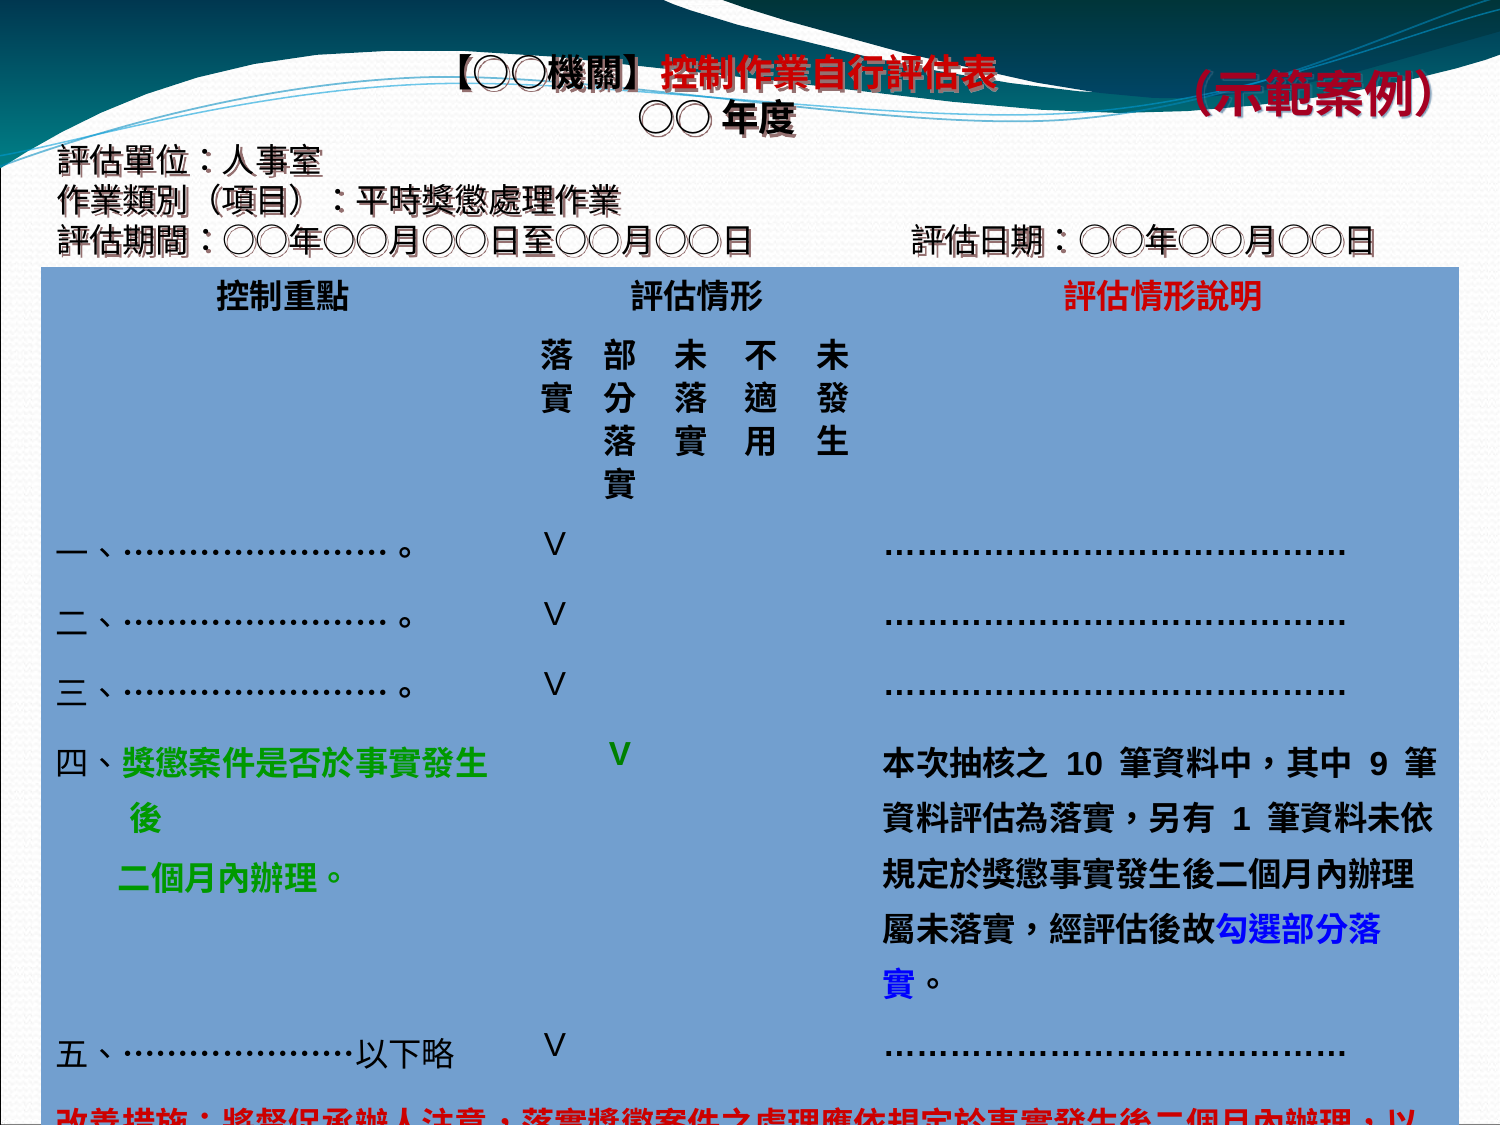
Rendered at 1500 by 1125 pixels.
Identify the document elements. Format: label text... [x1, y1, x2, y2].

table_cell …………………………………… [868, 653, 1459, 723]
table_header 評估情形 [526, 267, 868, 325]
table_cell V [526, 1013, 585, 1083]
table_cell 二、……………………。 [41, 583, 526, 653]
table_cell 部分 落實 [585, 325, 655, 513]
table_cell 一、……………………。 [41, 513, 526, 583]
table_cell [655, 583, 726, 653]
table_cell [655, 513, 726, 583]
table_cell [797, 653, 868, 723]
table_cell [655, 653, 726, 723]
table_cell [726, 1013, 797, 1083]
table_cell V [526, 513, 585, 583]
table_cell V [526, 583, 585, 653]
table_cell [797, 513, 868, 583]
table_cell 三、……………………。 [41, 653, 526, 723]
table_cell …………………………………… [868, 583, 1459, 653]
table_cell 未發生 [797, 325, 868, 513]
table_cell 五、…………………以下略 [41, 1013, 526, 1083]
table_cell [585, 653, 655, 723]
table_cell [726, 513, 797, 583]
table_cell 四、獎懲案件是否於事實發生後 二個月內辦理。 [41, 723, 526, 1013]
text_box （示範案例） [1128, 55, 1500, 130]
table_cell …………………………………… [868, 1013, 1459, 1083]
table_cell [797, 583, 868, 653]
table_cell …………………………………… [868, 513, 1459, 583]
table_cell [585, 513, 655, 583]
table_cell [726, 583, 797, 653]
table_cell [797, 1013, 868, 1083]
text_box 【○○機關】控制作業自行評估表 ○○年度 評估單位：人事室 作業類別（項目）：平時獎懲處理作業 評估期間：○○年○○月○○日至○○月○○日 評估日期：○○年○○月○○日 [41, 43, 1448, 266]
table_cell [797, 723, 868, 1013]
table_cell 改善措施：將督促承辦人注意，落實獎懲案件之處理應依規定於事實發生後二個月內辦理，以 確保規範有效執行。 [41, 1083, 1459, 1125]
table_cell [526, 723, 585, 1013]
table_header 評估情形說明 [868, 267, 1459, 513]
table_cell 不適用 [726, 325, 797, 513]
table_cell 本次抽核之 10 筆資料中，其中 9 筆資料評估為落實，另有 1 筆資料未依規定於獎懲事實發生後二個月內辦理屬未落實，經評估後故勾選部分落實。 [868, 723, 1459, 1013]
table_cell V [526, 653, 585, 723]
table_cell 未落實 [655, 325, 726, 513]
table_cell [585, 583, 655, 653]
table_cell [585, 1013, 655, 1083]
table_cell 落 實 [526, 325, 585, 513]
table_cell [726, 723, 797, 1013]
table_cell V [585, 723, 655, 1013]
table_cell [655, 1013, 726, 1083]
table_cell [655, 723, 726, 1013]
table_header 控制重點 [41, 267, 526, 513]
table_cell [726, 653, 797, 723]
